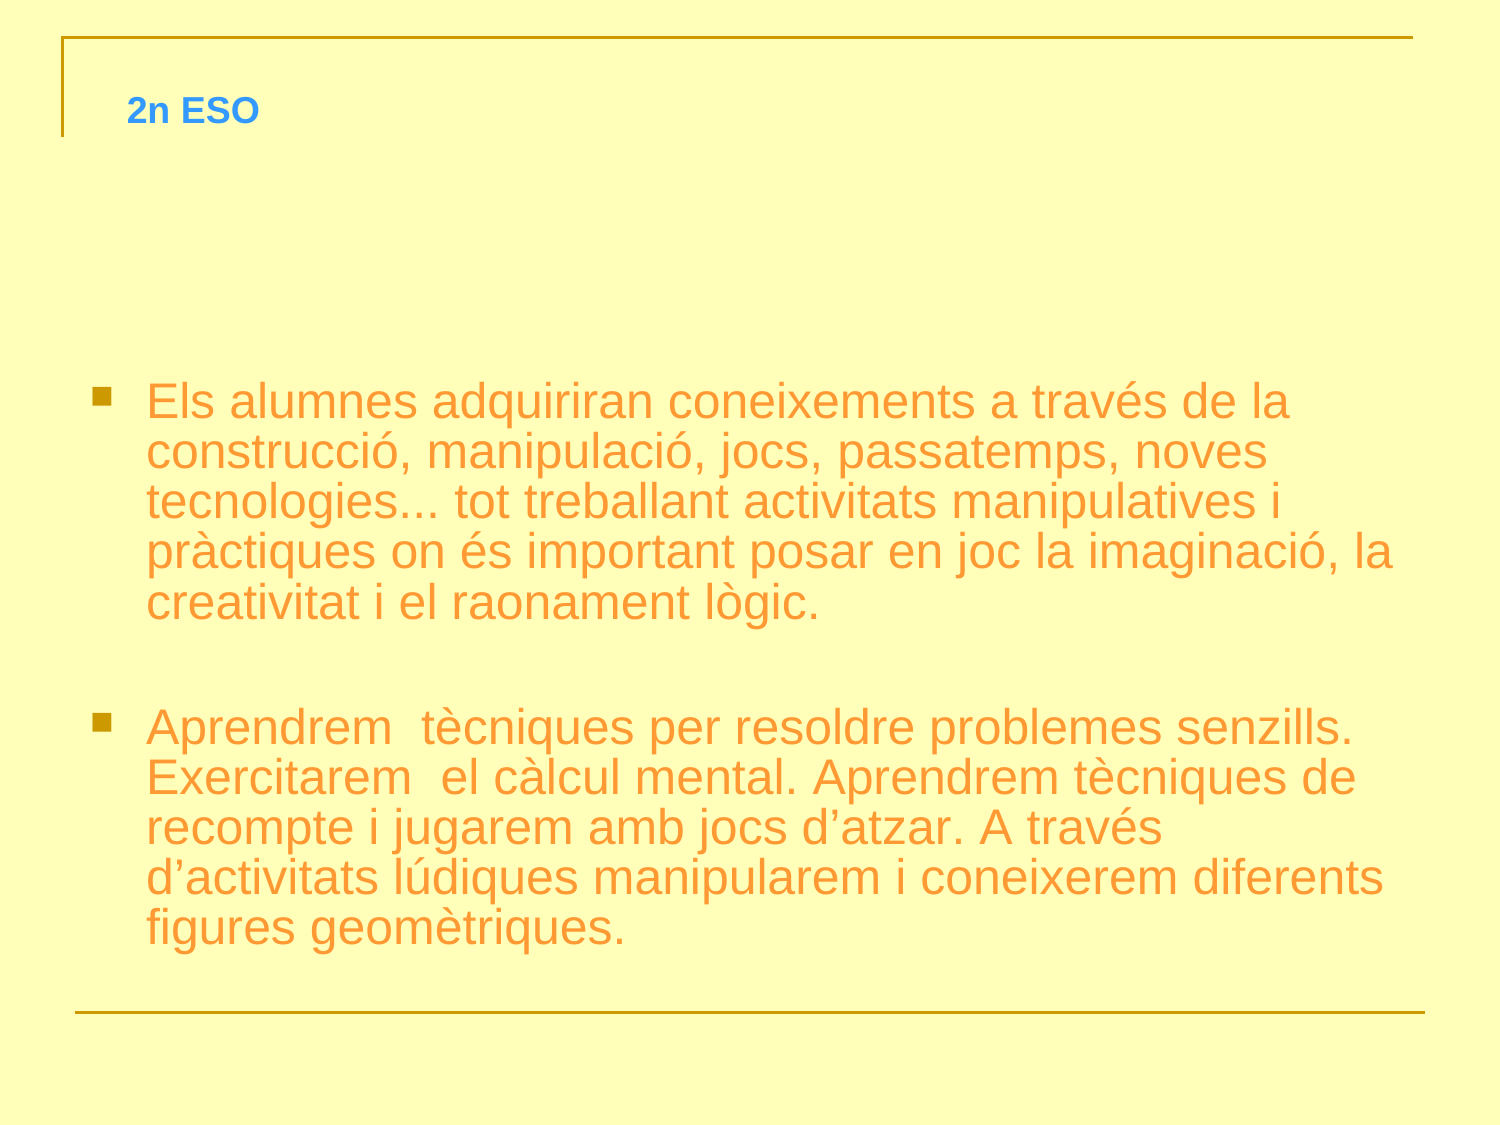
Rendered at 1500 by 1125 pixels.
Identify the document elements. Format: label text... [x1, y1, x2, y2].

text_box 2n ESO [112, 78, 313, 184]
list Els alumnes adquiriran coneixements a través de la construcció, manipulació, jocs, passatemps, noves tecnologies... tot treballant activitats manipulatives i pràctiques on és important posar en joc la imaginació, la creativitat i el raonament lògic. Aprendrem tècniques per resoldre problemes senzills. Exercitarem el càlcul mental. Aprendrem tècniques de recompte i jugarem amb jocs d’atzar. A través d’activitats lúdiques manipularem i coneixerem diferents figures geomètriques. [75, 302, 1426, 1125]
